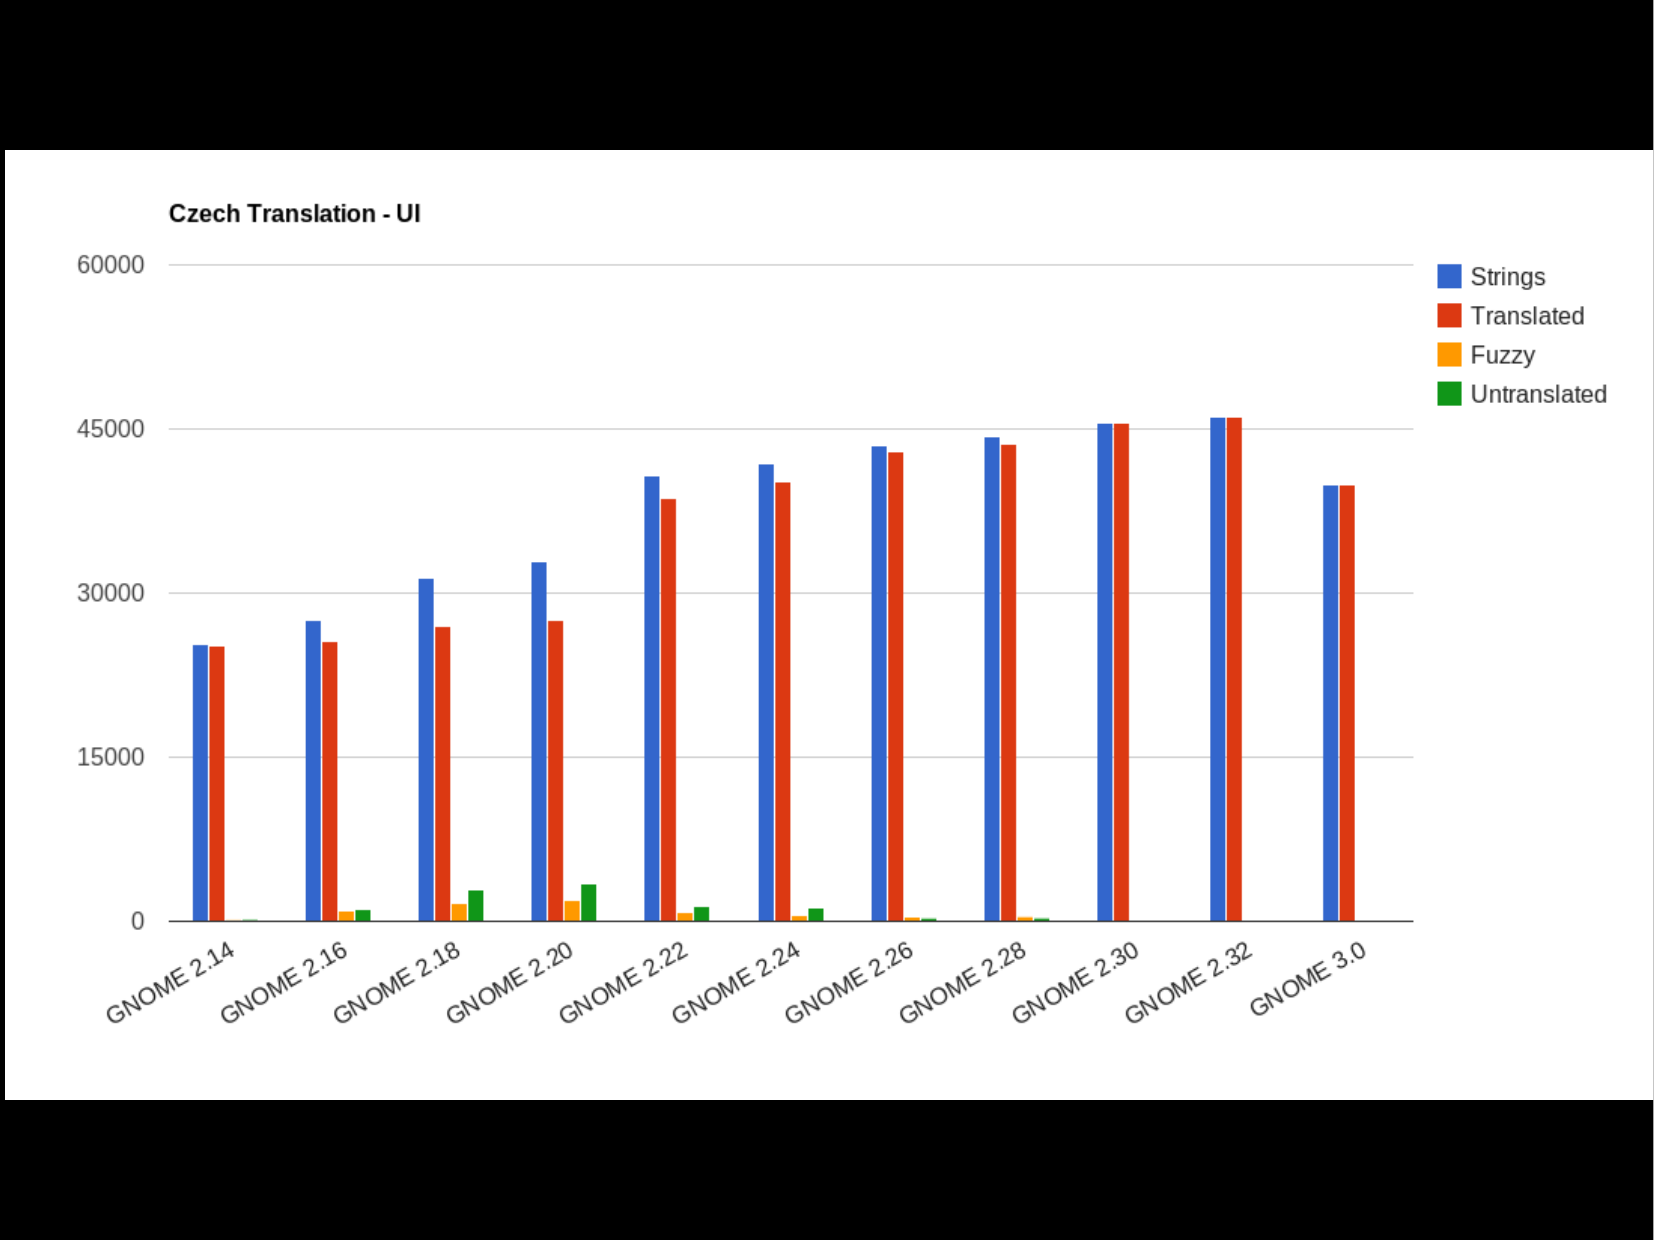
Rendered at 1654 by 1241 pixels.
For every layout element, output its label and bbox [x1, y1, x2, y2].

picture [5, 150, 1654, 1100]
